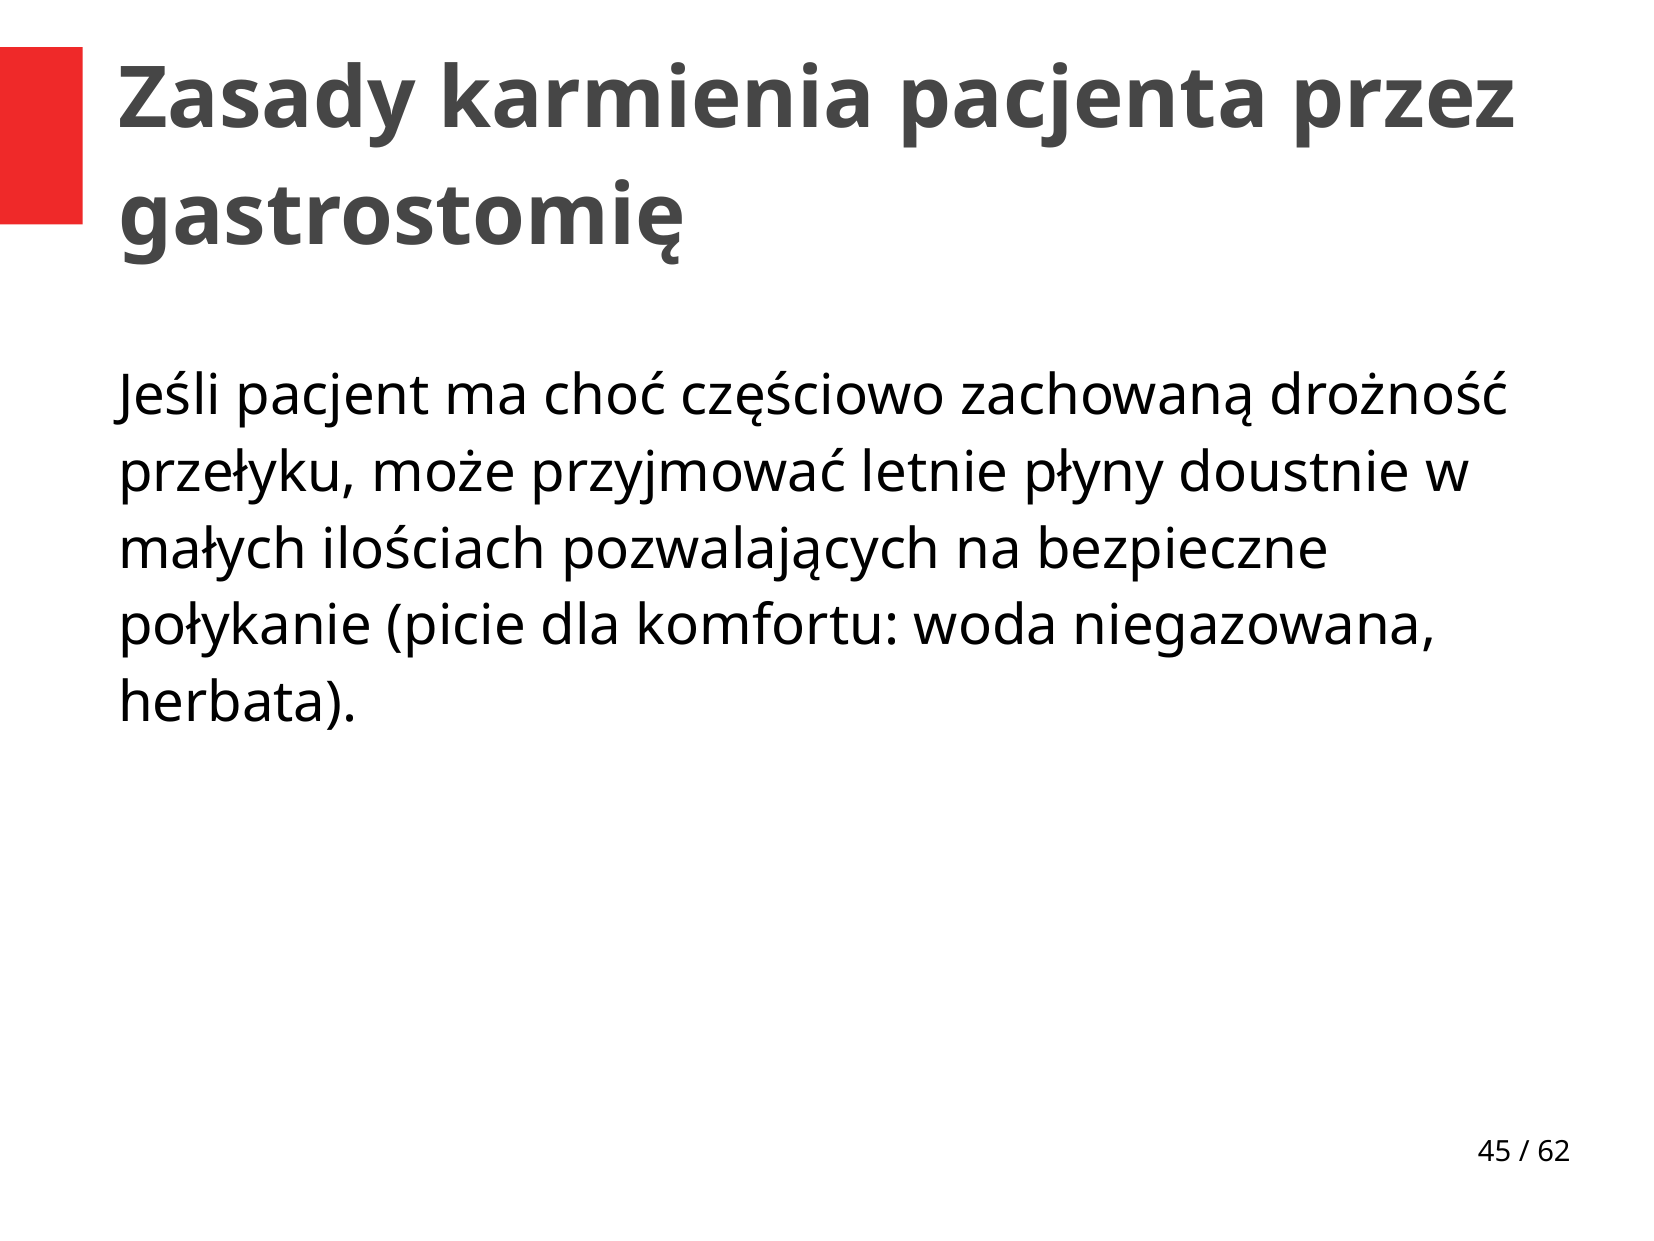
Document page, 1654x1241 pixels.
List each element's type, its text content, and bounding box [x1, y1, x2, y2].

list Jeśli pacjent ma choć częściowo zachowaną drożność przełyku, może przyjmować letnie płyny doustnie w małych ilościach pozwalających na bezpieczne połykanie (picie dla komfortu: woda niegazowana, herbata). [118, 354, 1536, 1074]
title Zasady karmienia pacjenta przez gastrostomię [118, 21, 1571, 285]
